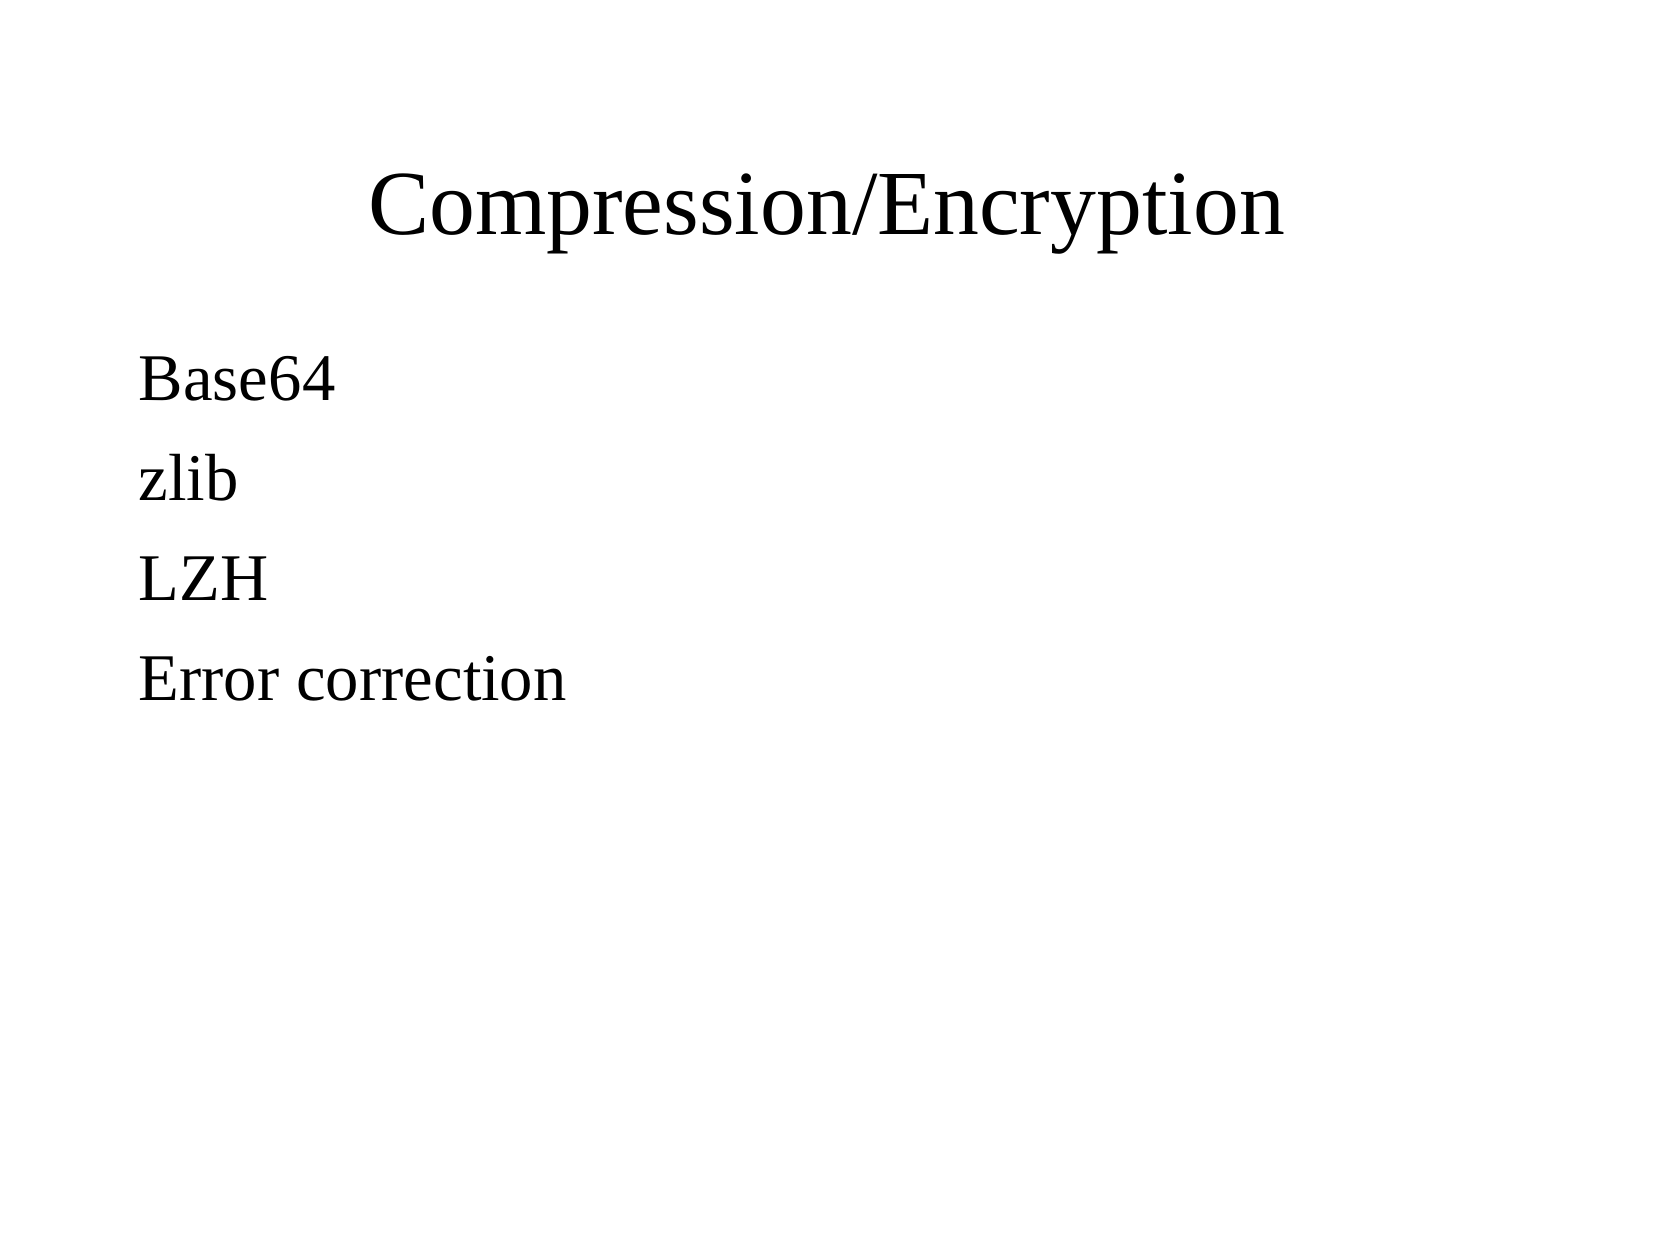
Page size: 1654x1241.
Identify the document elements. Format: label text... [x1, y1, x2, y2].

list Base64 zlib LZH Error correction [121, 344, 1534, 1126]
title Compression/Encryption [121, 102, 1534, 310]
